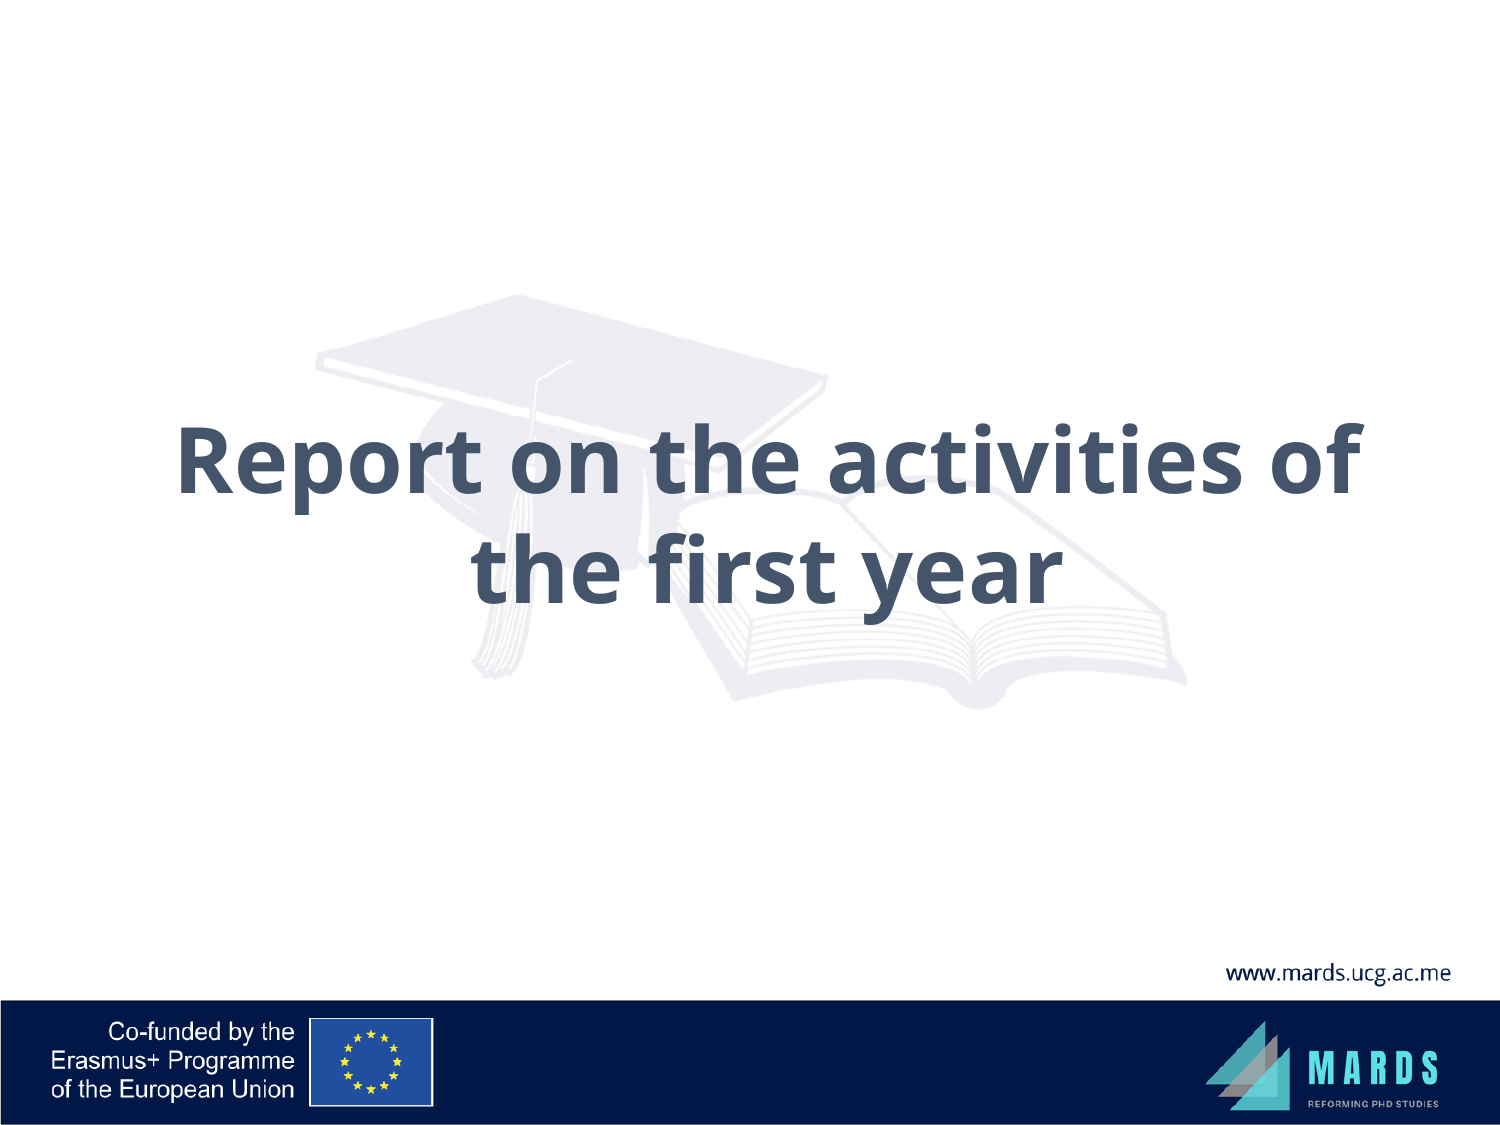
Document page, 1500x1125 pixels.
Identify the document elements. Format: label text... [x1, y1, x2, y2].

title Report on the activities of the first year [92, 238, 1443, 785]
